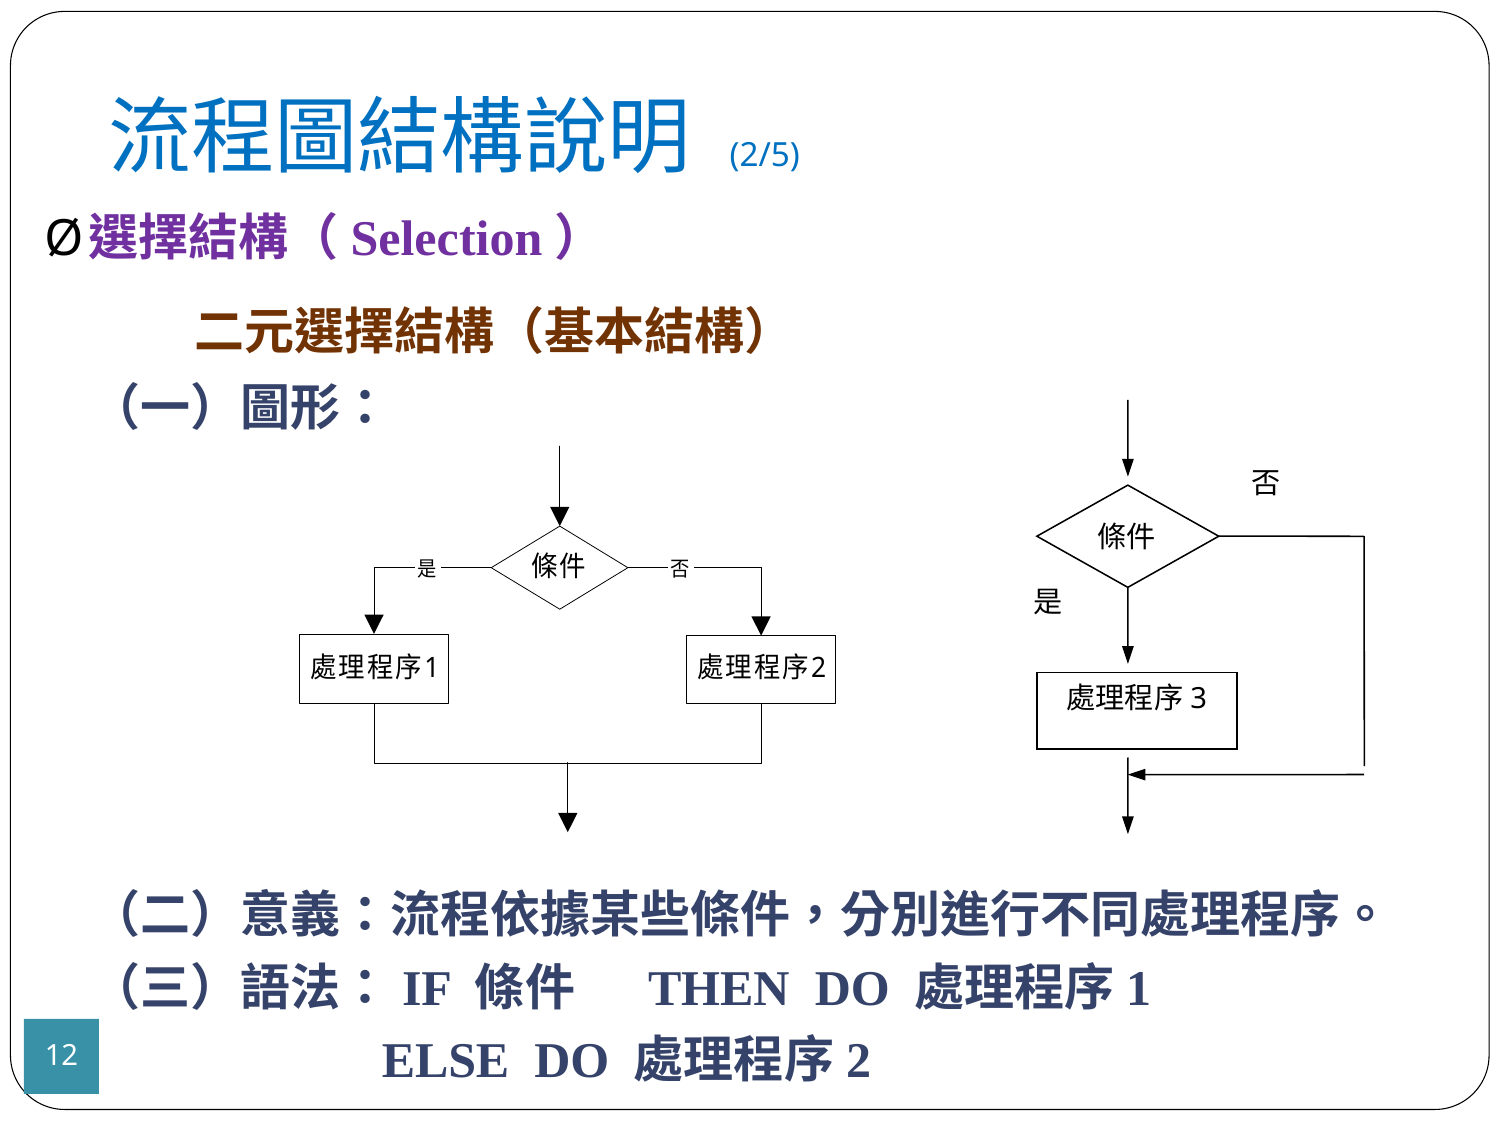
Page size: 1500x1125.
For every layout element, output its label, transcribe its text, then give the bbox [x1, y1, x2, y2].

text_box 否 [1237, 468, 1328, 519]
text_box 處理程序3 [1037, 672, 1237, 749]
title 流程圖結構說明 (2/5) [93, 44, 1369, 198]
text_box 是 [1019, 587, 1092, 638]
text_box 12 [23, 1018, 99, 1094]
text_box 選擇結構（Selection） 二元選擇結構（基本結構） （一）圖形： （二）意義：流程依據某些條件，分別進行不同處理程序。 （三）語法：IF 條件 THEN DO 處理程序1 ELSE DO 處理程序2 [29, 198, 1400, 964]
text_box 條件 [1036, 485, 1218, 587]
